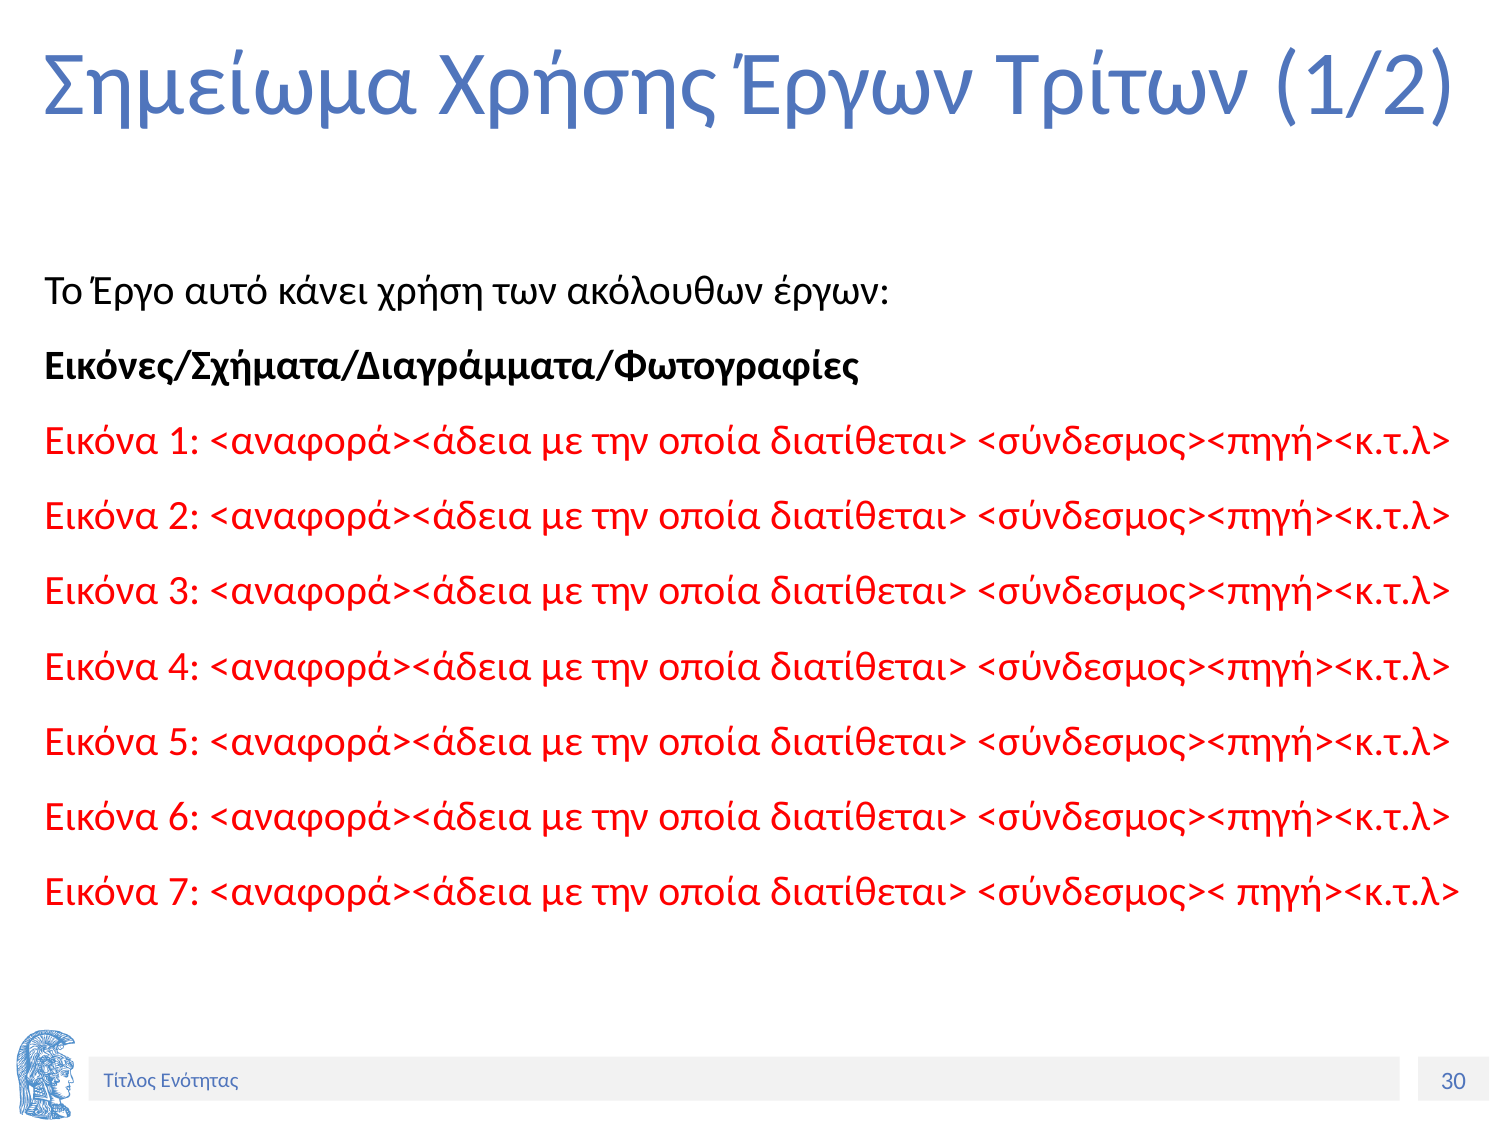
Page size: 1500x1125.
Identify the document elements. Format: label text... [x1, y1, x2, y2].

list Το Έργο αυτό κάνει χρήση των ακόλουθων έργων: Εικόνες/Σχήματα/Διαγράμματα/Φωτογραφίες Εικόνα 1: <αναφορά><άδεια με την οποία διατίθεται> <σύνδεσμος><πηγή><κ.τ.λ> Εικόνα 2: <αναφορά><άδεια με την οποία διατίθεται> <σύνδεσμος><πηγή><κ.τ.λ> Εικόνα 3: <αναφορά><άδεια με την οποία διατίθεται> <σύνδεσμος><πηγή><κ.τ.λ> Εικόνα 4: <αναφορά><άδεια με την οποία διατίθεται> <σύνδεσμος><πηγή><κ.τ.λ> Εικόνα 5: <αναφορά><άδεια με την οποία διατίθεται> <σύνδεσμος><πηγή><κ.τ.λ> Εικόνα 6: <αναφορά><άδεια με την οποία διατίθεται> <σύνδεσμος><πηγή><κ.τ.λ> Εικόνα 7: <αναφορά><άδεια με την οποία διατίθεται> <σύνδεσμος>< πηγή><κ.τ.λ> [29, 255, 1483, 998]
title Σημείωμα Χρήσης Έργων Τρίτων (1/2) [0, 0, 1500, 172]
picture [9, 1026, 81, 1120]
